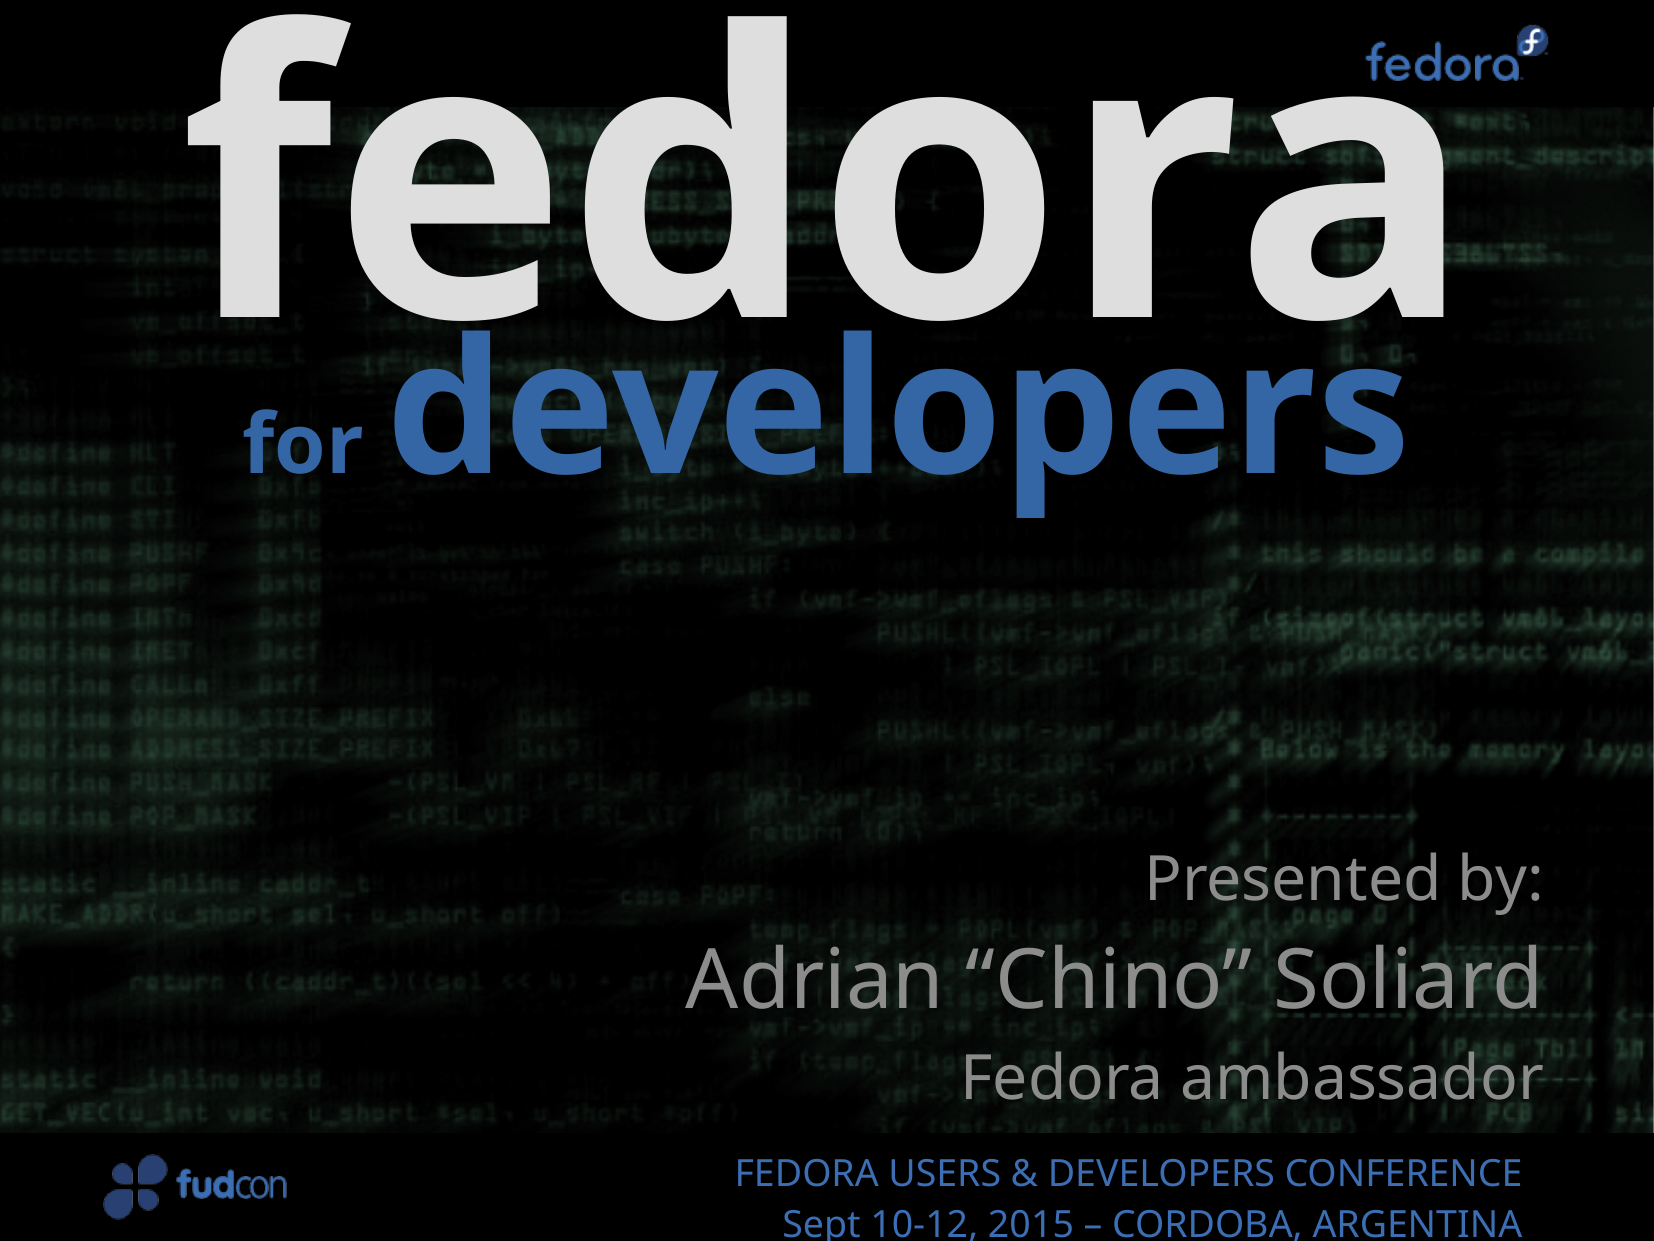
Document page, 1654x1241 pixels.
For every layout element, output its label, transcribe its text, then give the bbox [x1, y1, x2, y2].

text_box Presented by: Adrian “Chino” Soliard Fedora ambassador [584, 826, 1560, 1085]
picture [0, 107, 1654, 1241]
picture [1340, 0, 1574, 94]
text_box fedora for developers [64, 94, 1589, 722]
